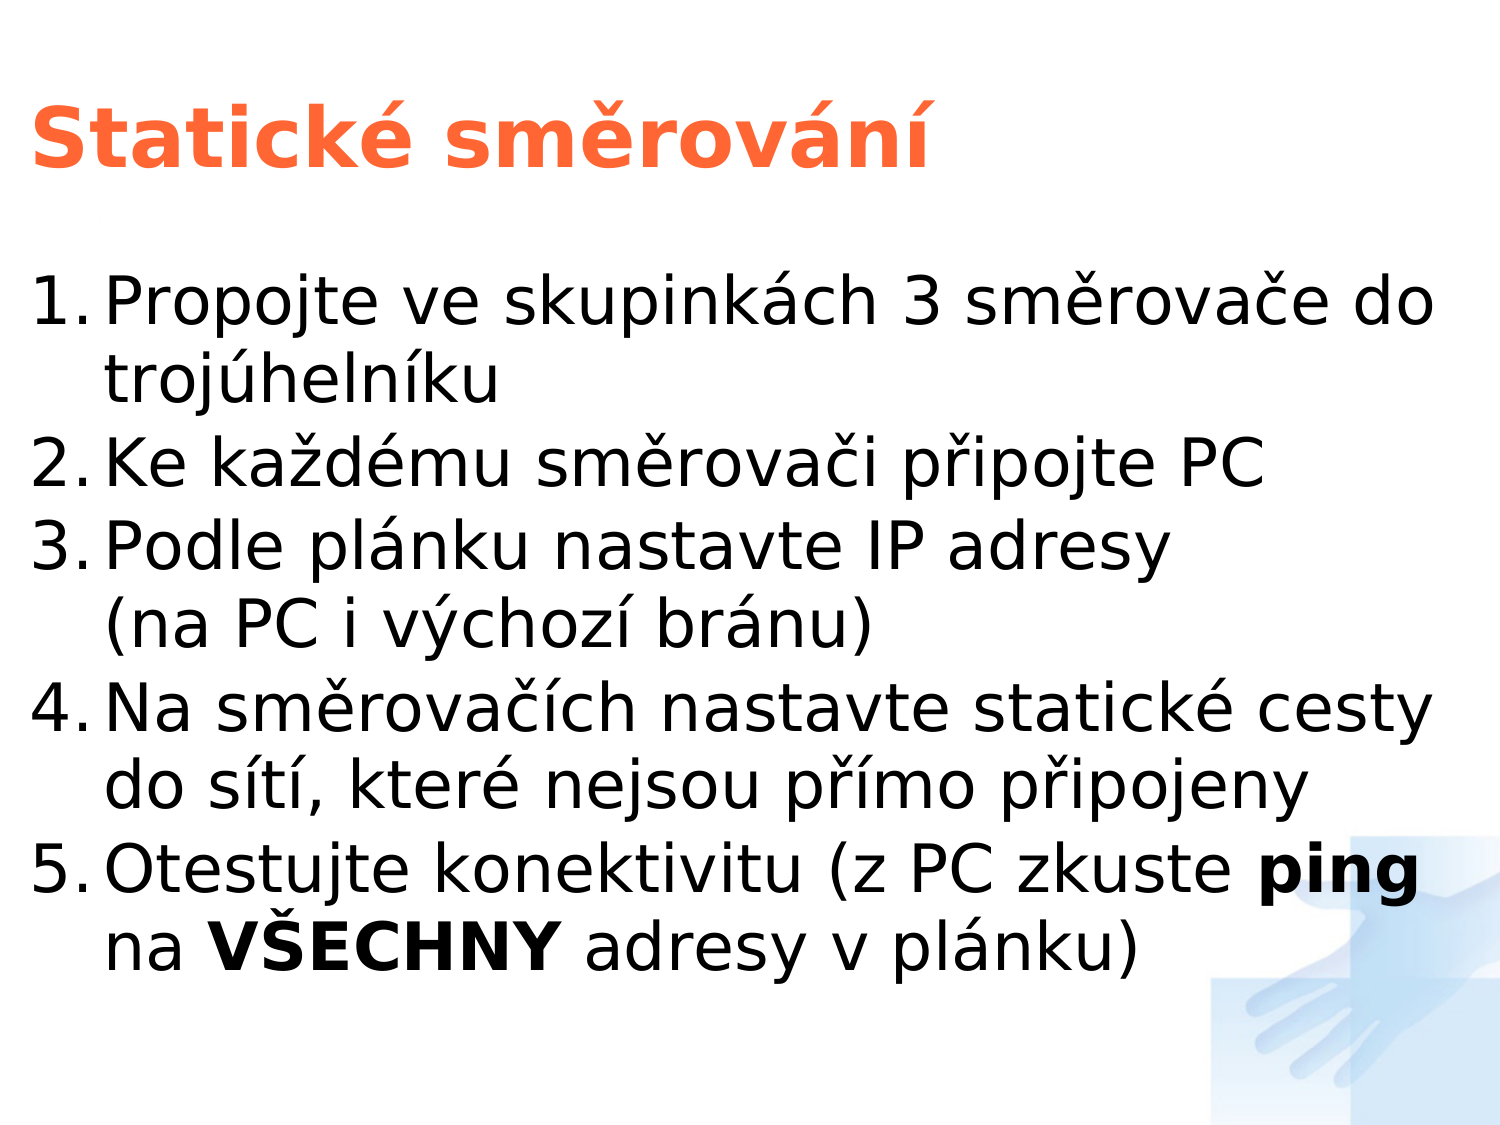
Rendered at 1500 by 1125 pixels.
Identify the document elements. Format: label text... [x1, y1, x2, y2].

title Statické směrování [29, 21, 1477, 257]
list Propojte ve skupinkách 3 směrovače do trojúhelníku Ke každému směrovači připojte PC Podle plánku nastavte IP adresy (na PC i výchozí bránu) Na směrovačích nastavte statické cesty do sítí, které nejsou přímo připojeny Otestujte konektivitu (z PC zkuste ping na VŠECHNY adresy v plánku) [29, 262, 1477, 1093]
picture [0, 0, 1500, 1125]
